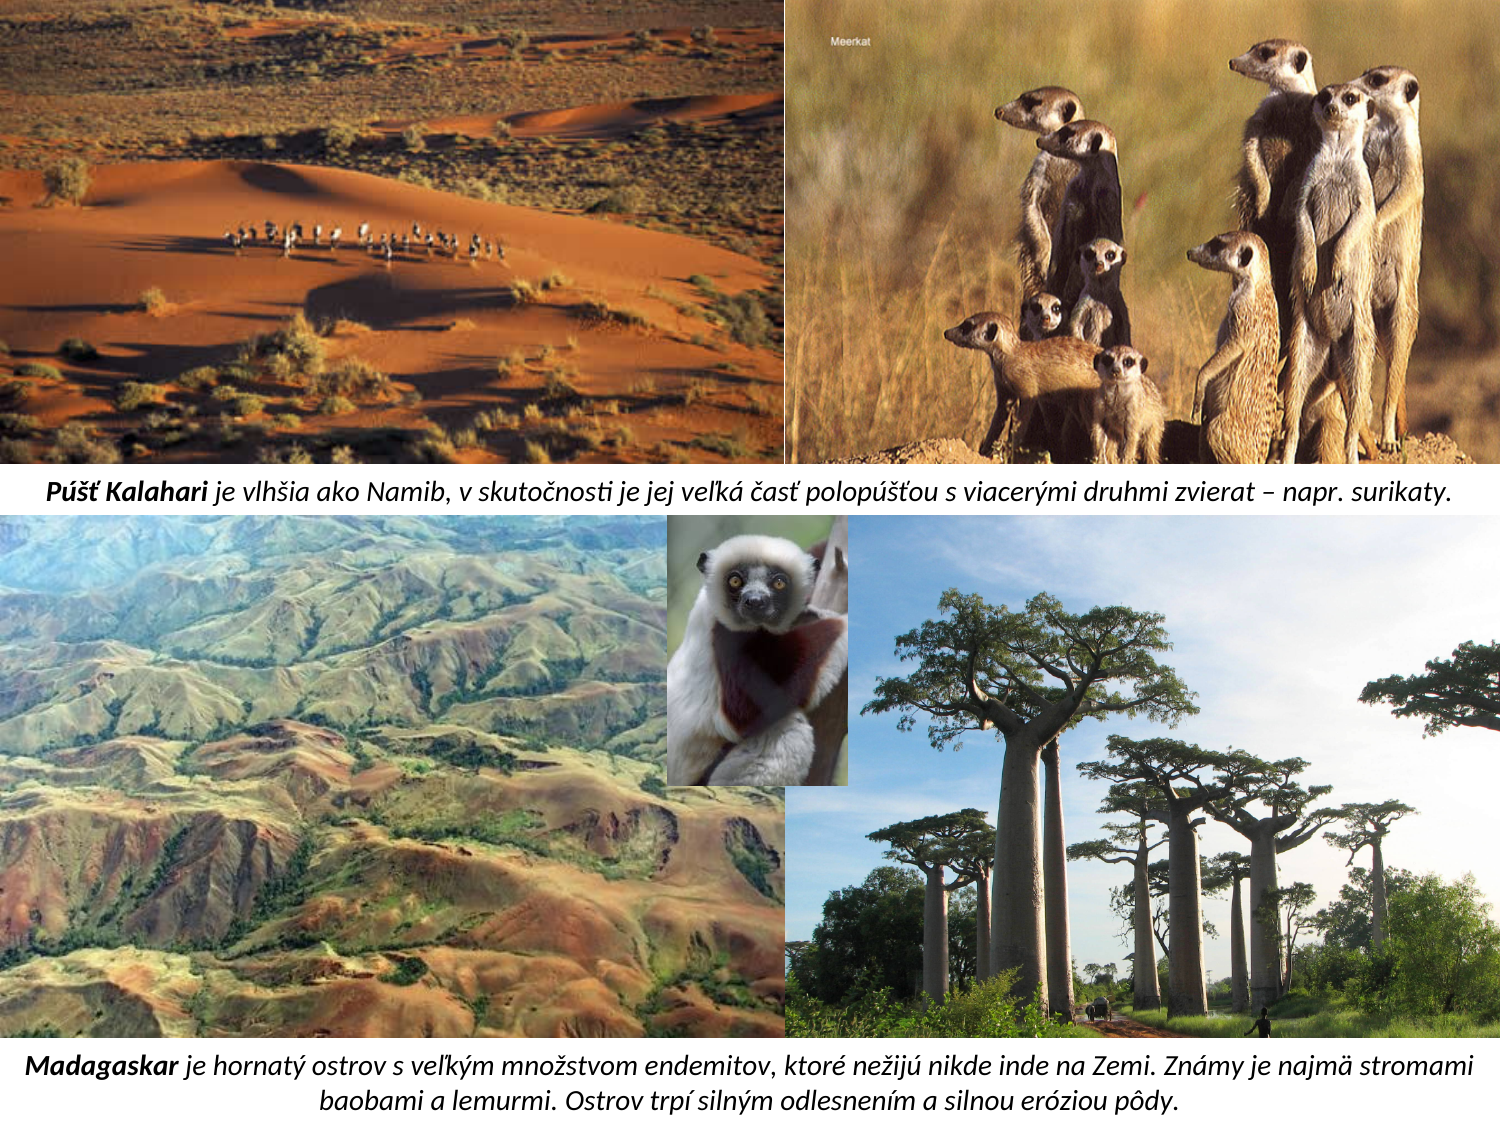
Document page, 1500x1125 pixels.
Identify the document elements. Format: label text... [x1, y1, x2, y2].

text_box Púšť Kalahari je vlhšia ako Namib, v skutočnosti je jej veľká časť polopúšťou s viacerými druhmi zvierat – napr. surikaty. [0, 464, 1500, 515]
picture [785, 0, 1500, 464]
text_box Madagaskar je hornatý ostrov s veľkým množstvom endemitov, ktoré nežijú nikde inde na Zemi. Známy je najmä stromami baobami a lemurmi. Ostrov trpí silným odlesnením a silnou eróziou pôdy. [0, 1039, 1500, 1125]
picture [0, 515, 1500, 1039]
picture [0, 0, 784, 464]
